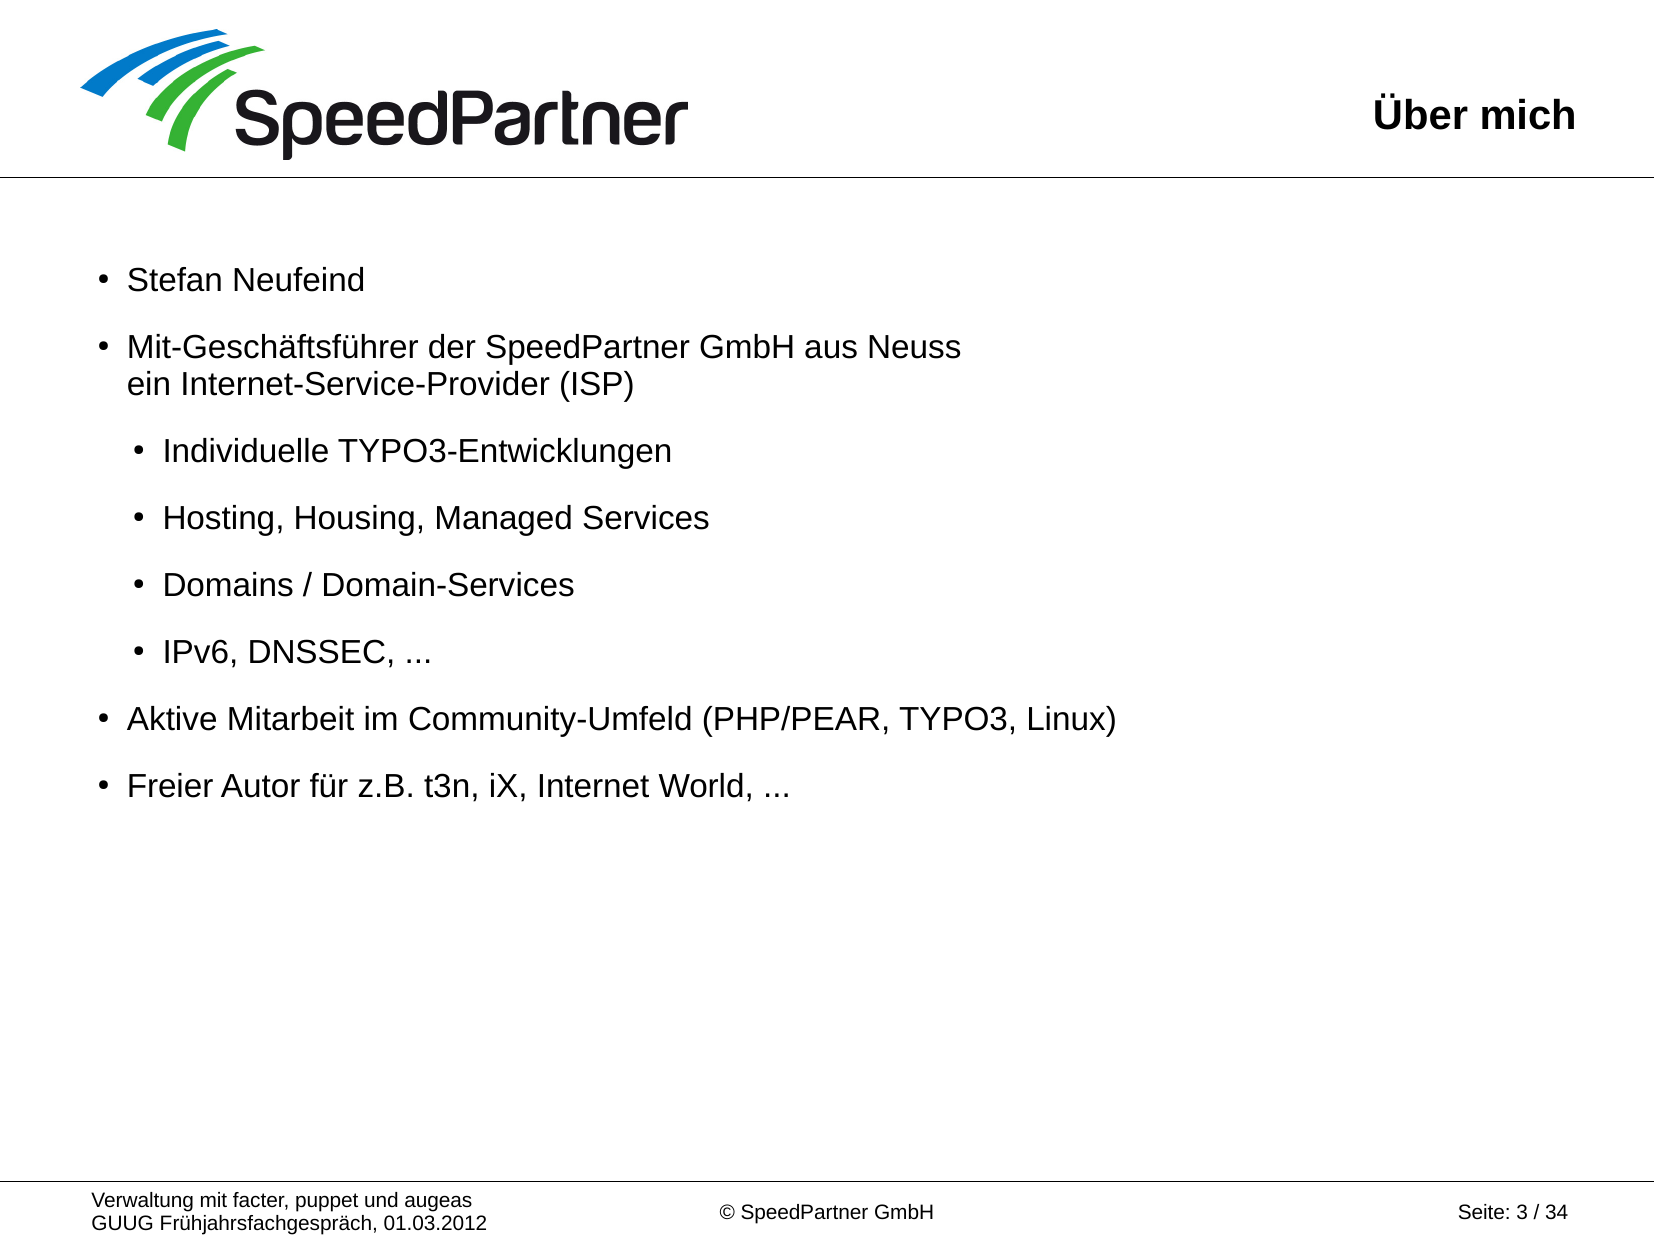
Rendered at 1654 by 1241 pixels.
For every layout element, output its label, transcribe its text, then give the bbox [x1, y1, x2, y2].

picture [80, 29, 688, 160]
title Über mich [590, 70, 1577, 160]
text_box Stefan Neufeind Mit-Geschäftsführer der SpeedPartner GmbH aus Neuss ein Internet-Service-Provider (ISP) Individuelle TYPO3-Entwicklungen Hosting, Housing, Managed Services Domains / Domain-Services IPv6, DNSSEC, ... Aktive Mitarbeit im Community-Umfeld (PHP/PEAR, TYPO3, Linux) Freier Autor für z.B. t3n, iX, Internet World, ... [82, 253, 1565, 1177]
